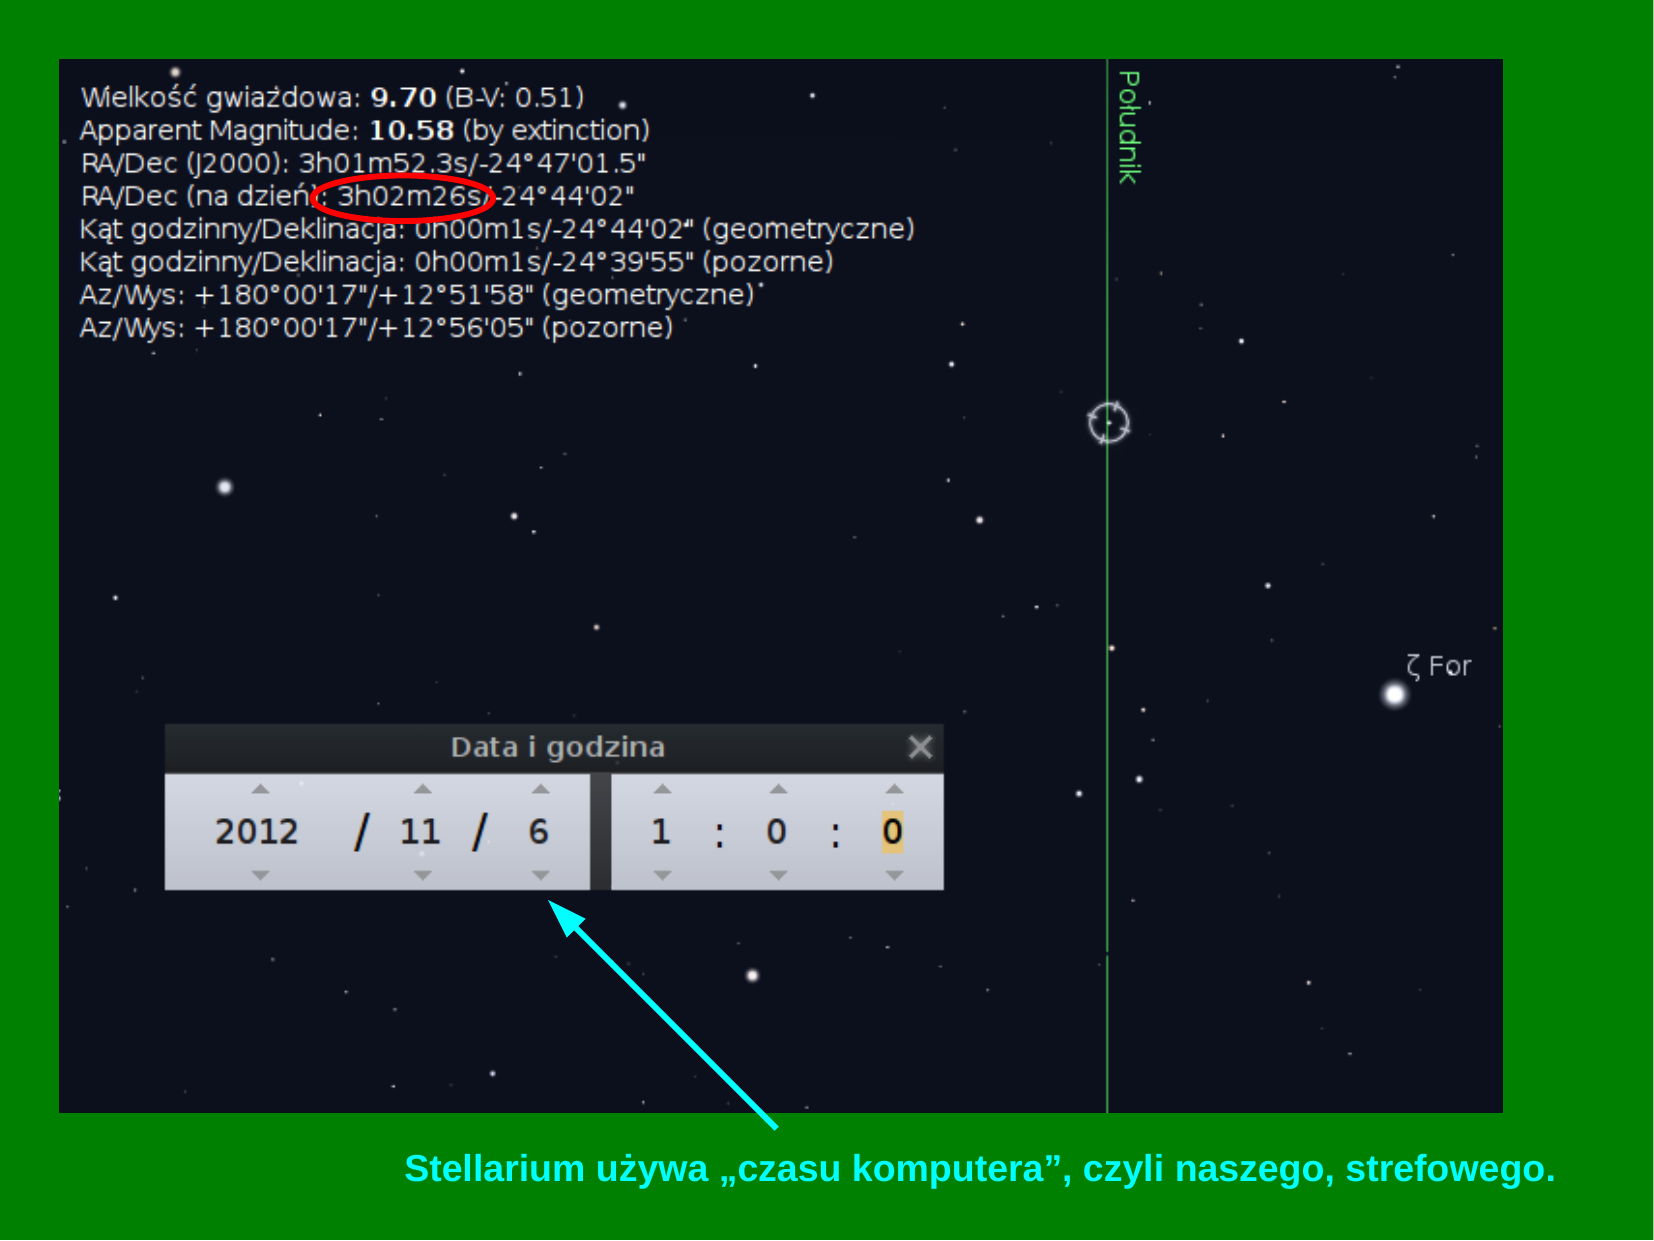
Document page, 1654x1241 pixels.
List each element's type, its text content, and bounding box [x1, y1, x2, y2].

text_box Stellarium używa „czasu komputera”, czyli naszego, strefowego. [389, 1140, 1574, 1198]
picture [59, 59, 1503, 1113]
